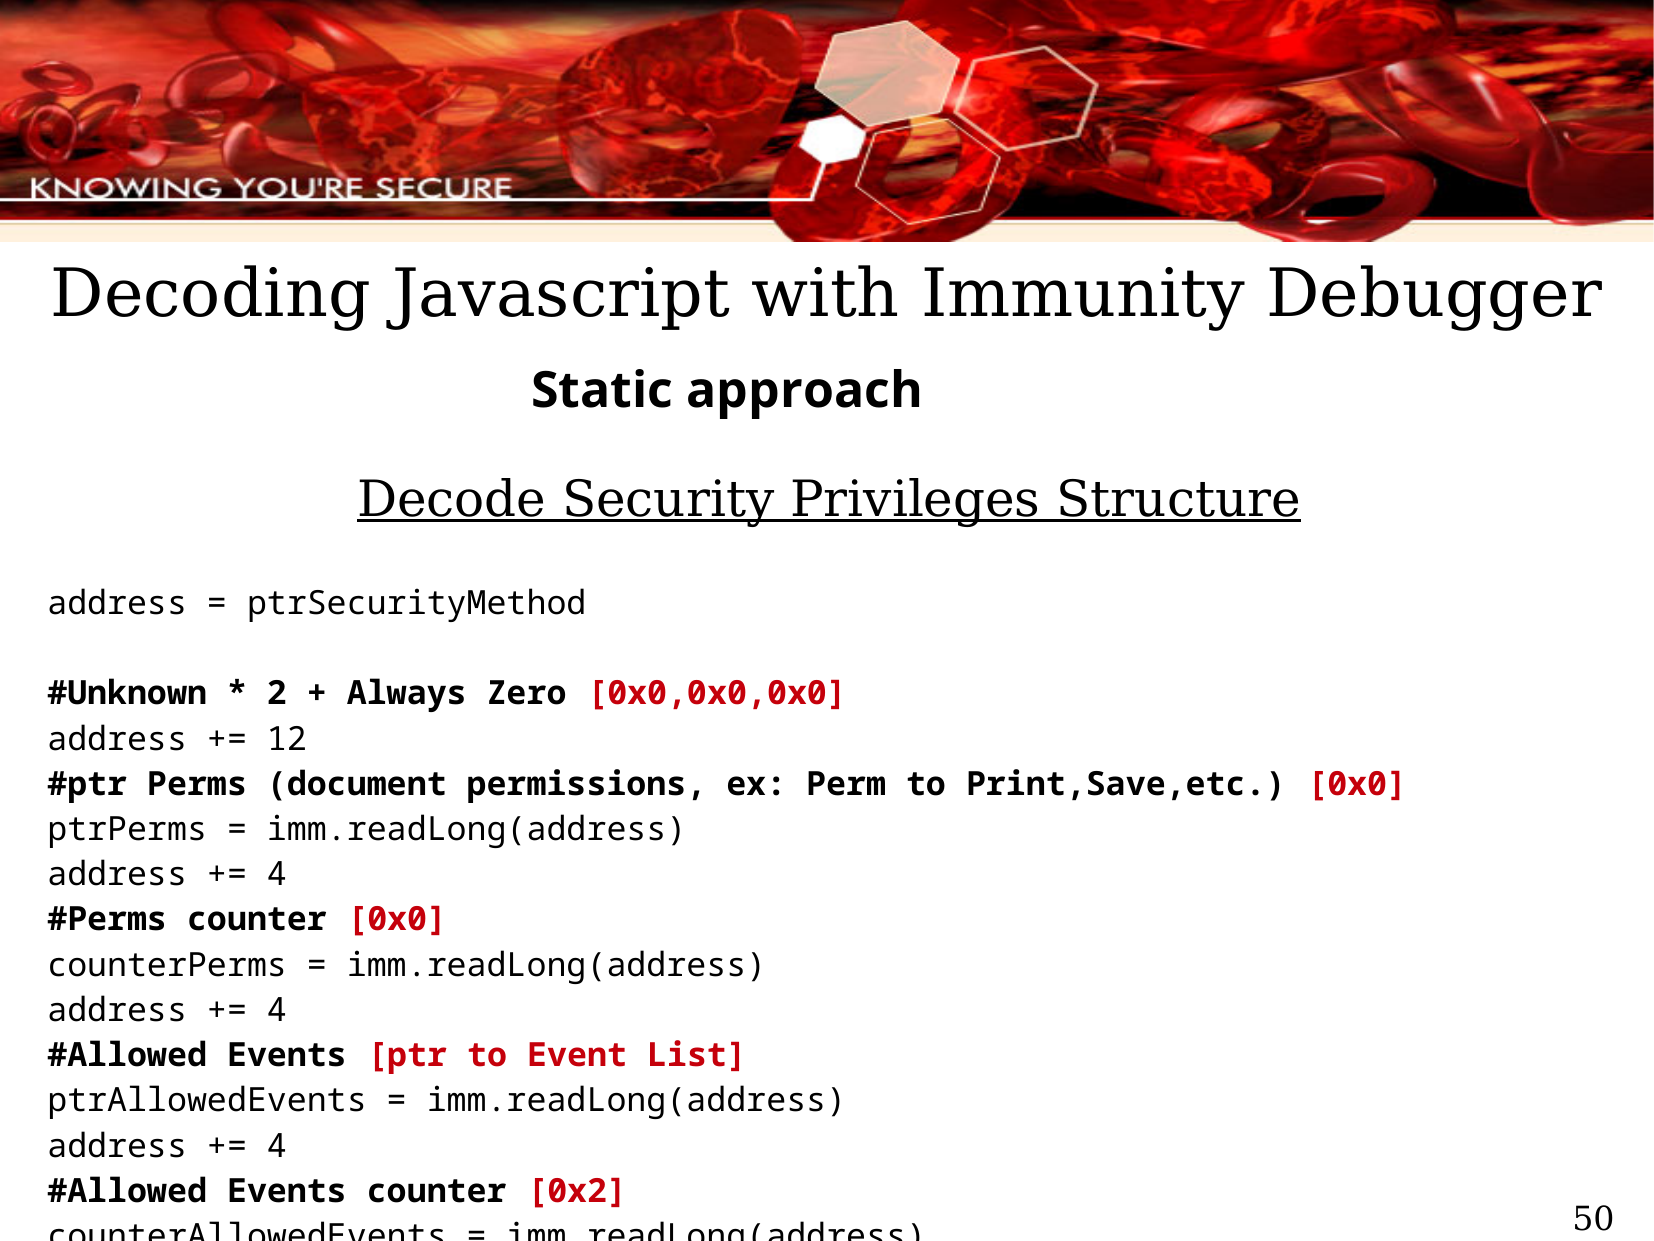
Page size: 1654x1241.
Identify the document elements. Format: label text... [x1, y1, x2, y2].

picture [0, 0, 1654, 189]
text_box address = ptrSecurityMethod #Unknown * 2 + Always Zero [0x0,0x0,0x0] address += 12 #ptr Perms (document permissions, ex: Perm to Print,Save,etc.) [0x0] ptrPerms = imm.readLong(address) address += 4 #Perms counter [0x0] counterPerms = imm.readLong(address) address += 4 #Allowed Events [ptr to Event List] ptrAllowedEvents = imm.readLong(address) address += 4 #Allowed Events counter [0x2] counterAllowedEvents = imm.readLong(address) address += 4 [47, 578, 1408, 1241]
text_box Decode Security Privileges Structure [354, 466, 1305, 531]
title Decoding Javascript with Immunity Debugger [0, 189, 1654, 397]
text_box Static approach [531, 354, 1014, 433]
